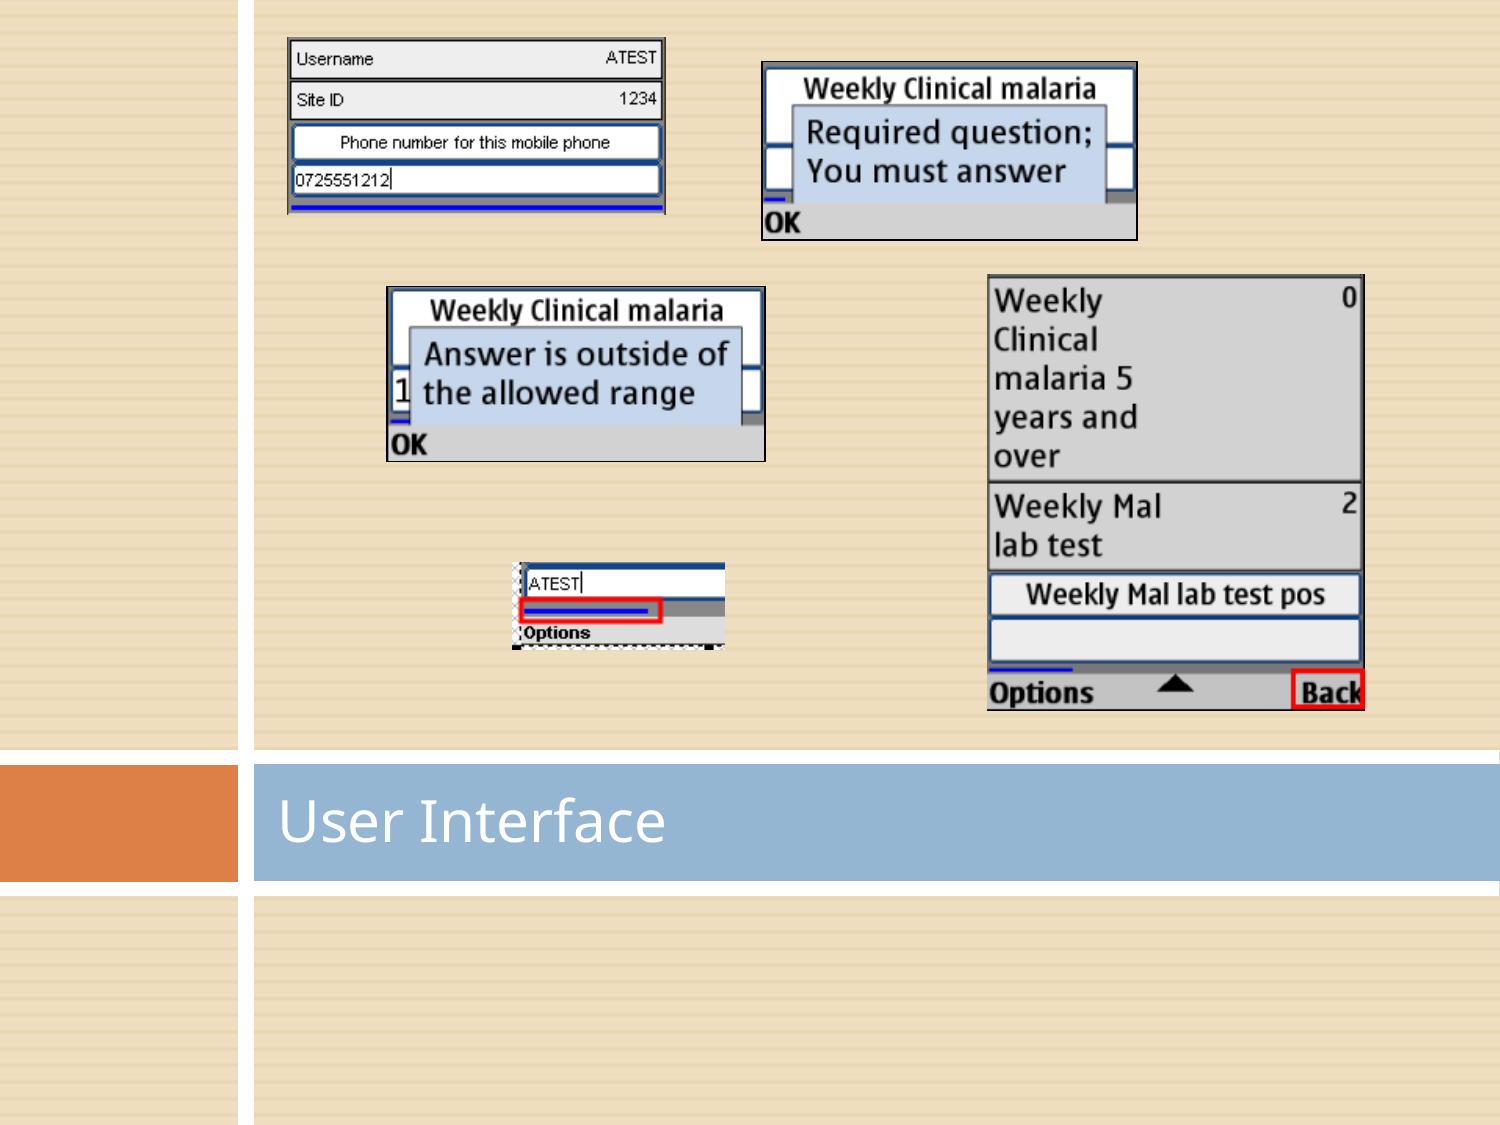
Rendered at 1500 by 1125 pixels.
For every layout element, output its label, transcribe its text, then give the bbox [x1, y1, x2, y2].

picture [762, 62, 1136, 240]
picture [987, 275, 1365, 711]
picture [387, 287, 765, 461]
title User Interface [262, 762, 1463, 876]
picture [512, 562, 725, 651]
picture [287, 37, 666, 215]
